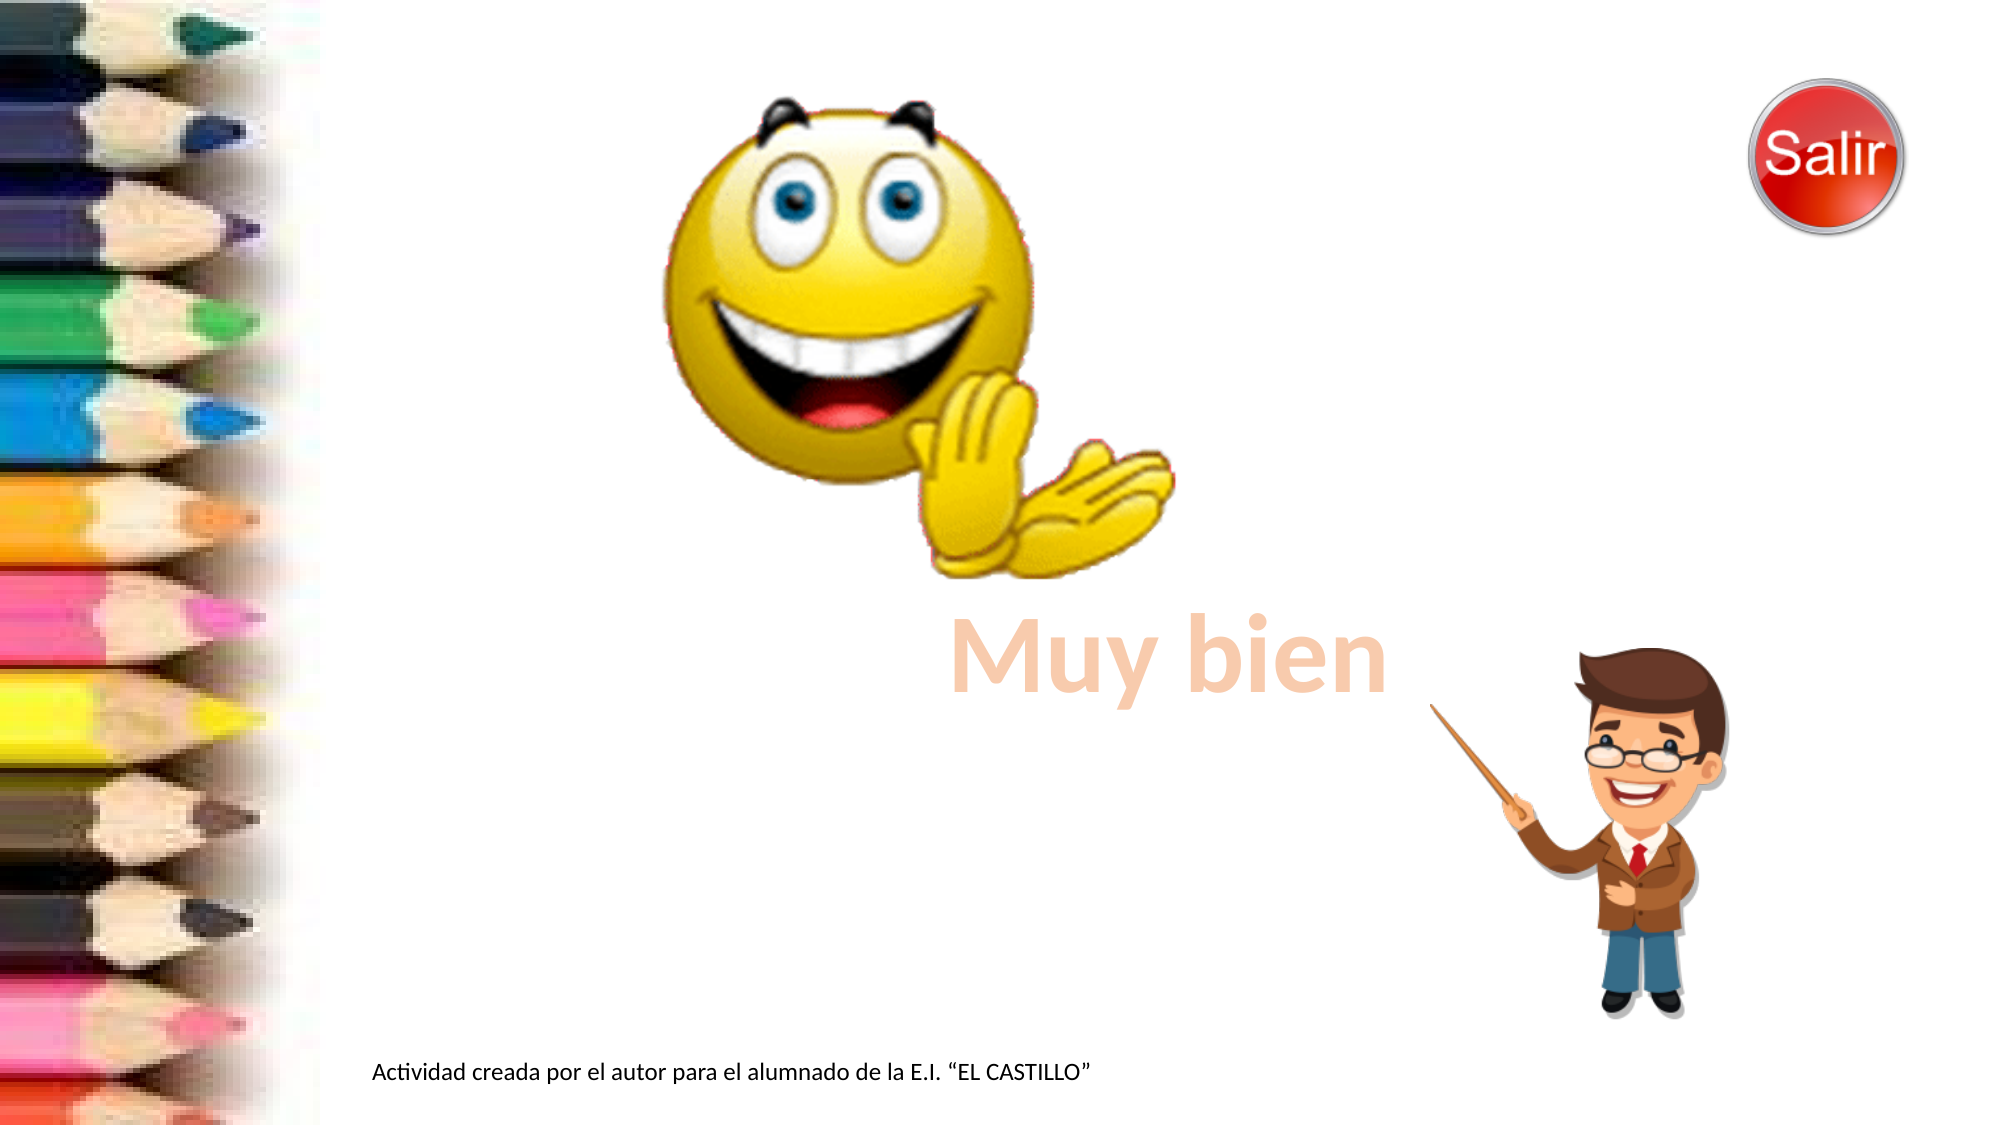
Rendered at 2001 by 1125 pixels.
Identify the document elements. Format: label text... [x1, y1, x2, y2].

text_box Muy bien [856, 573, 1482, 724]
text_box Actividad creada por el autor para el alumnado de la E.I. “EL CASTILLO” [357, 1047, 1595, 1093]
picture [0, 0, 2001, 1125]
